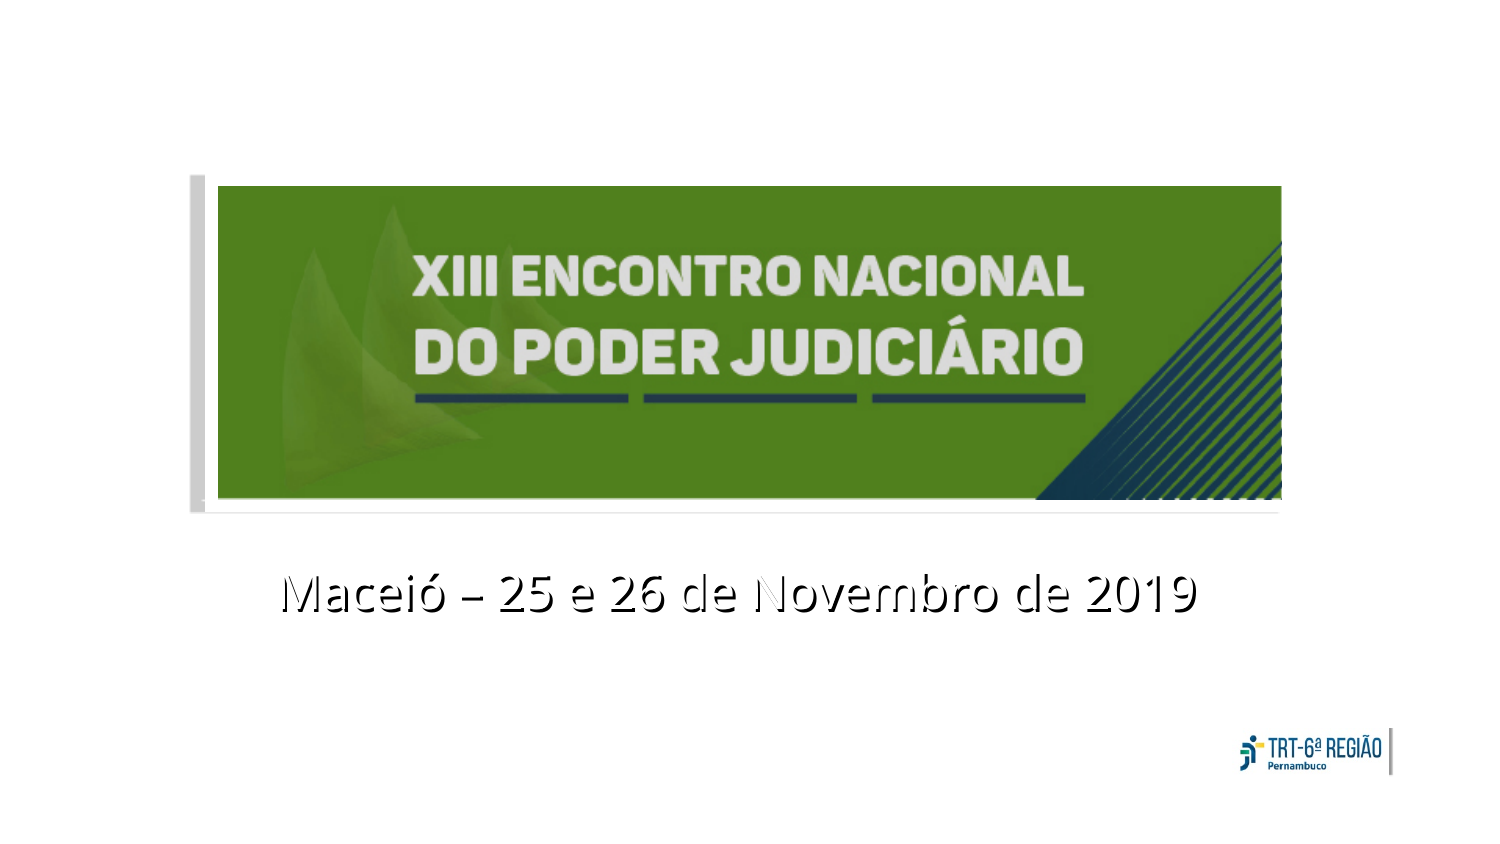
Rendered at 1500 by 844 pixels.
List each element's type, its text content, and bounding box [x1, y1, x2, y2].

text_box Maceió – 25 e 26 de Novembro de 2019 [261, 551, 1239, 628]
picture [1232, 728, 1389, 777]
picture [217, 185, 1283, 500]
